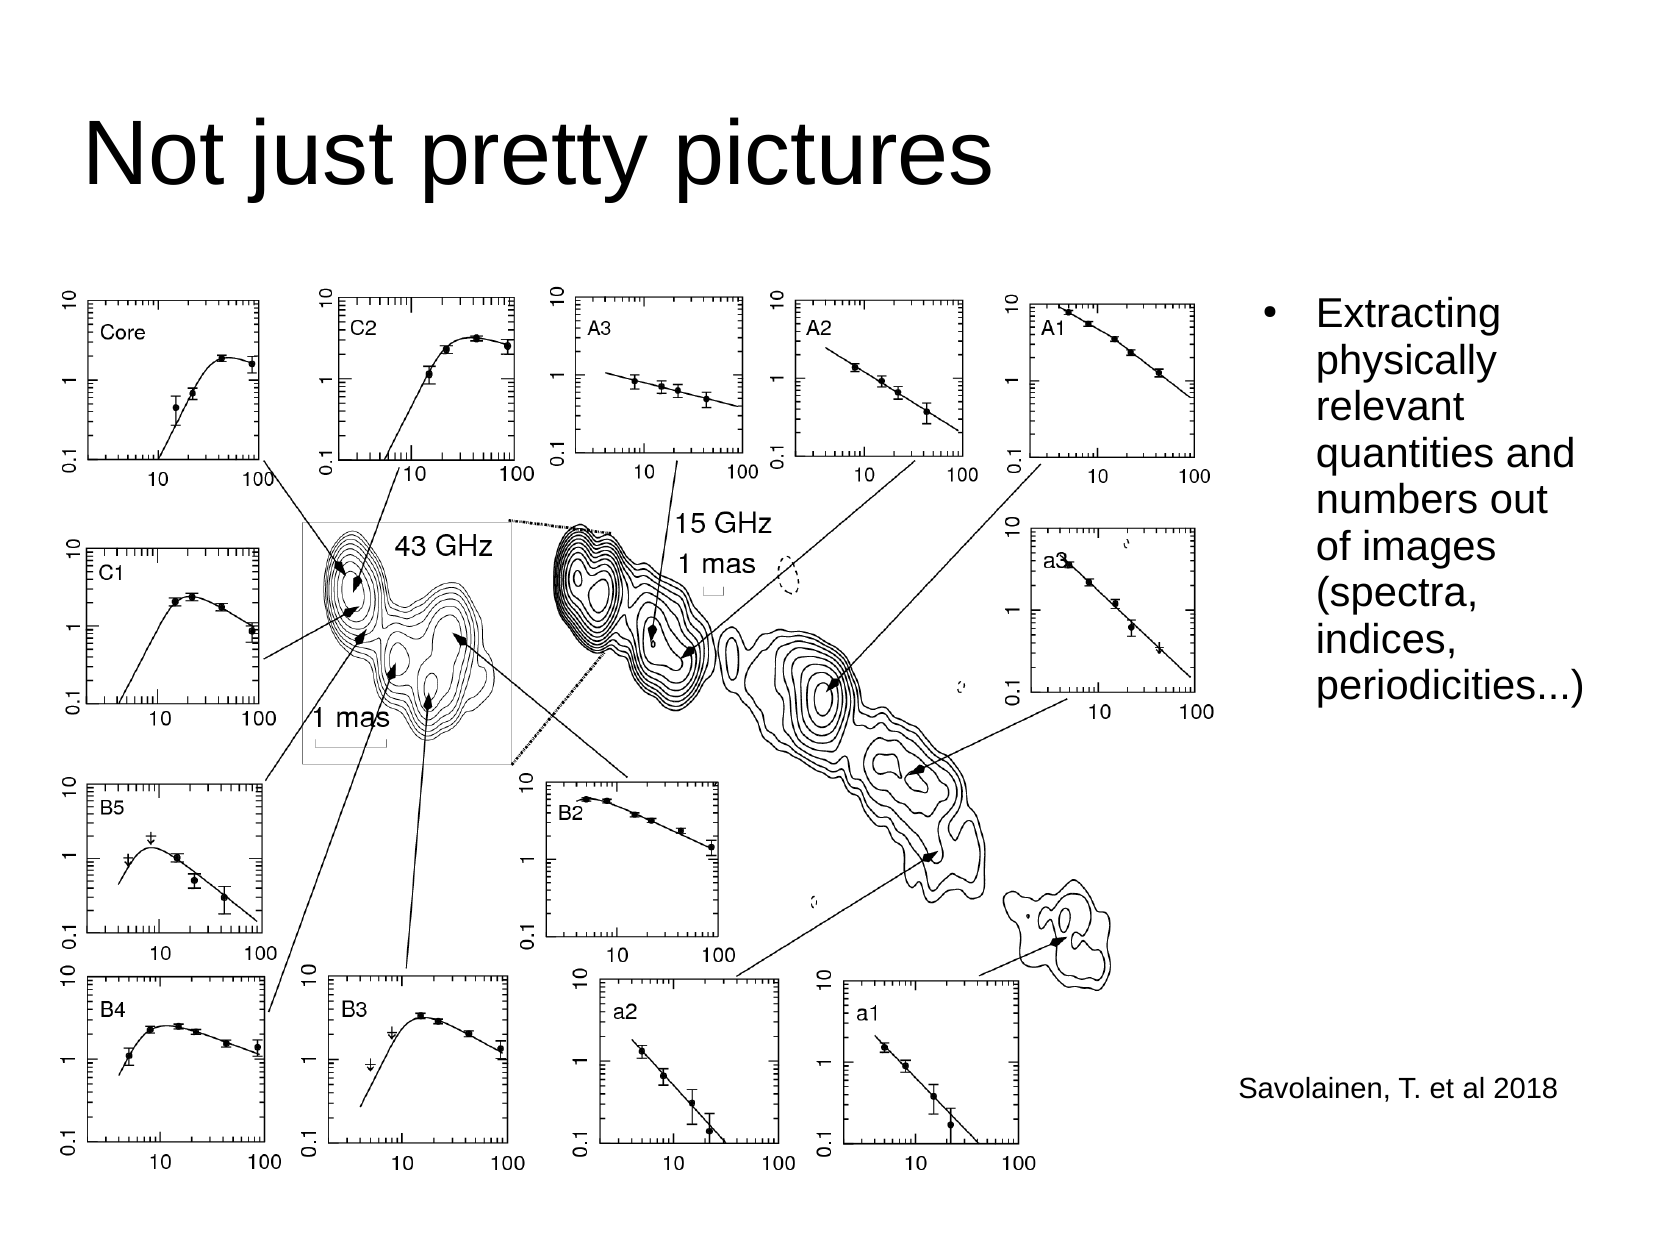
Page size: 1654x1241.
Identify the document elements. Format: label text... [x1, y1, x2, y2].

title Not just pretty pictures [82, 49, 1571, 257]
list Extracting physically relevant quantities and numbers out of images (spectra, indices, periodicities...) [1245, 290, 1591, 1010]
text_box Savolainen, T. et al 2018 [1215, 1065, 1591, 1113]
picture [60, 284, 1216, 1171]
